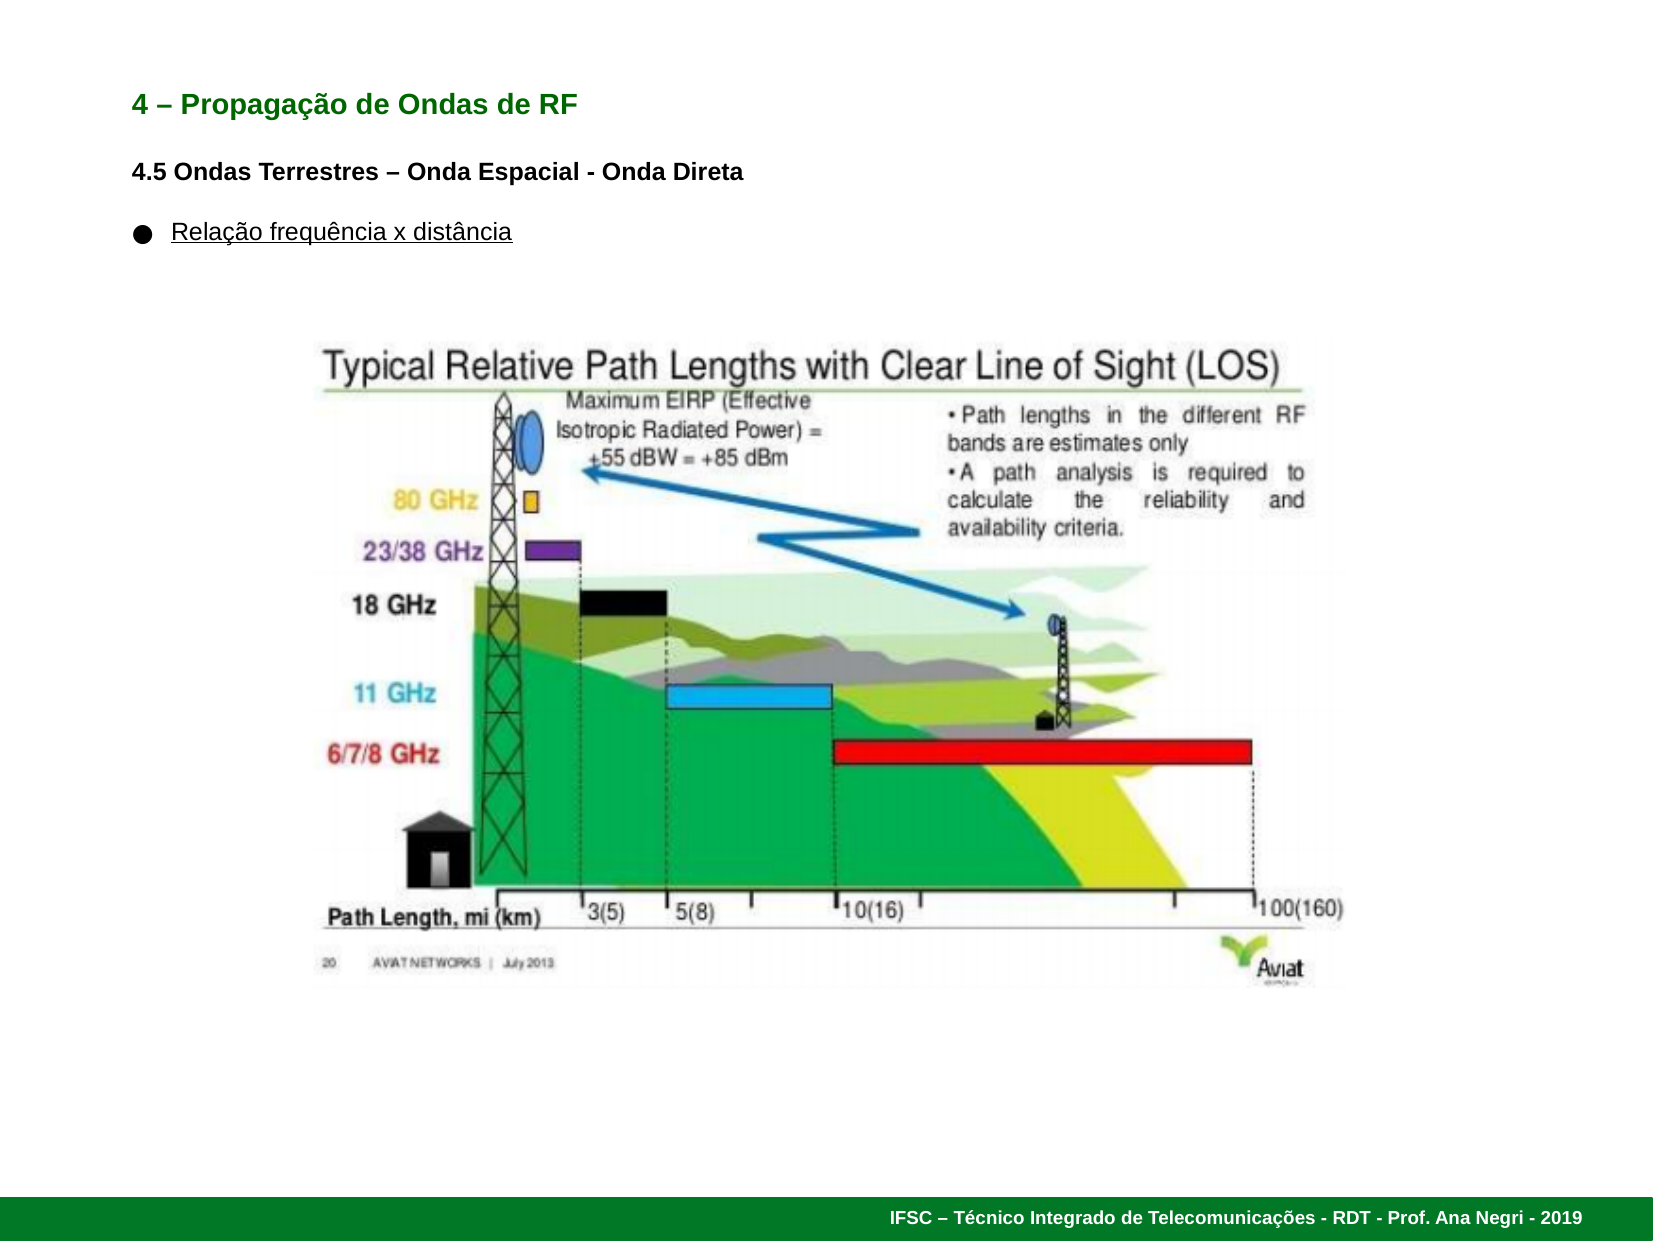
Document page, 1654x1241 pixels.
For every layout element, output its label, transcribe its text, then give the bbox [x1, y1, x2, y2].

text_box [0, 1197, 1653, 1241]
text_box 4 – Propagação de Ondas de RF 4.5 Ondas Terrestres – Onda Espacial - Onda Direta Relação frequência x distância [117, 78, 1580, 872]
text_box IFSC – Técnico Integrado de Telecomunicações - RDT - Prof. Ana Negri - 2019 [875, 1197, 1653, 1236]
picture [312, 338, 1351, 990]
